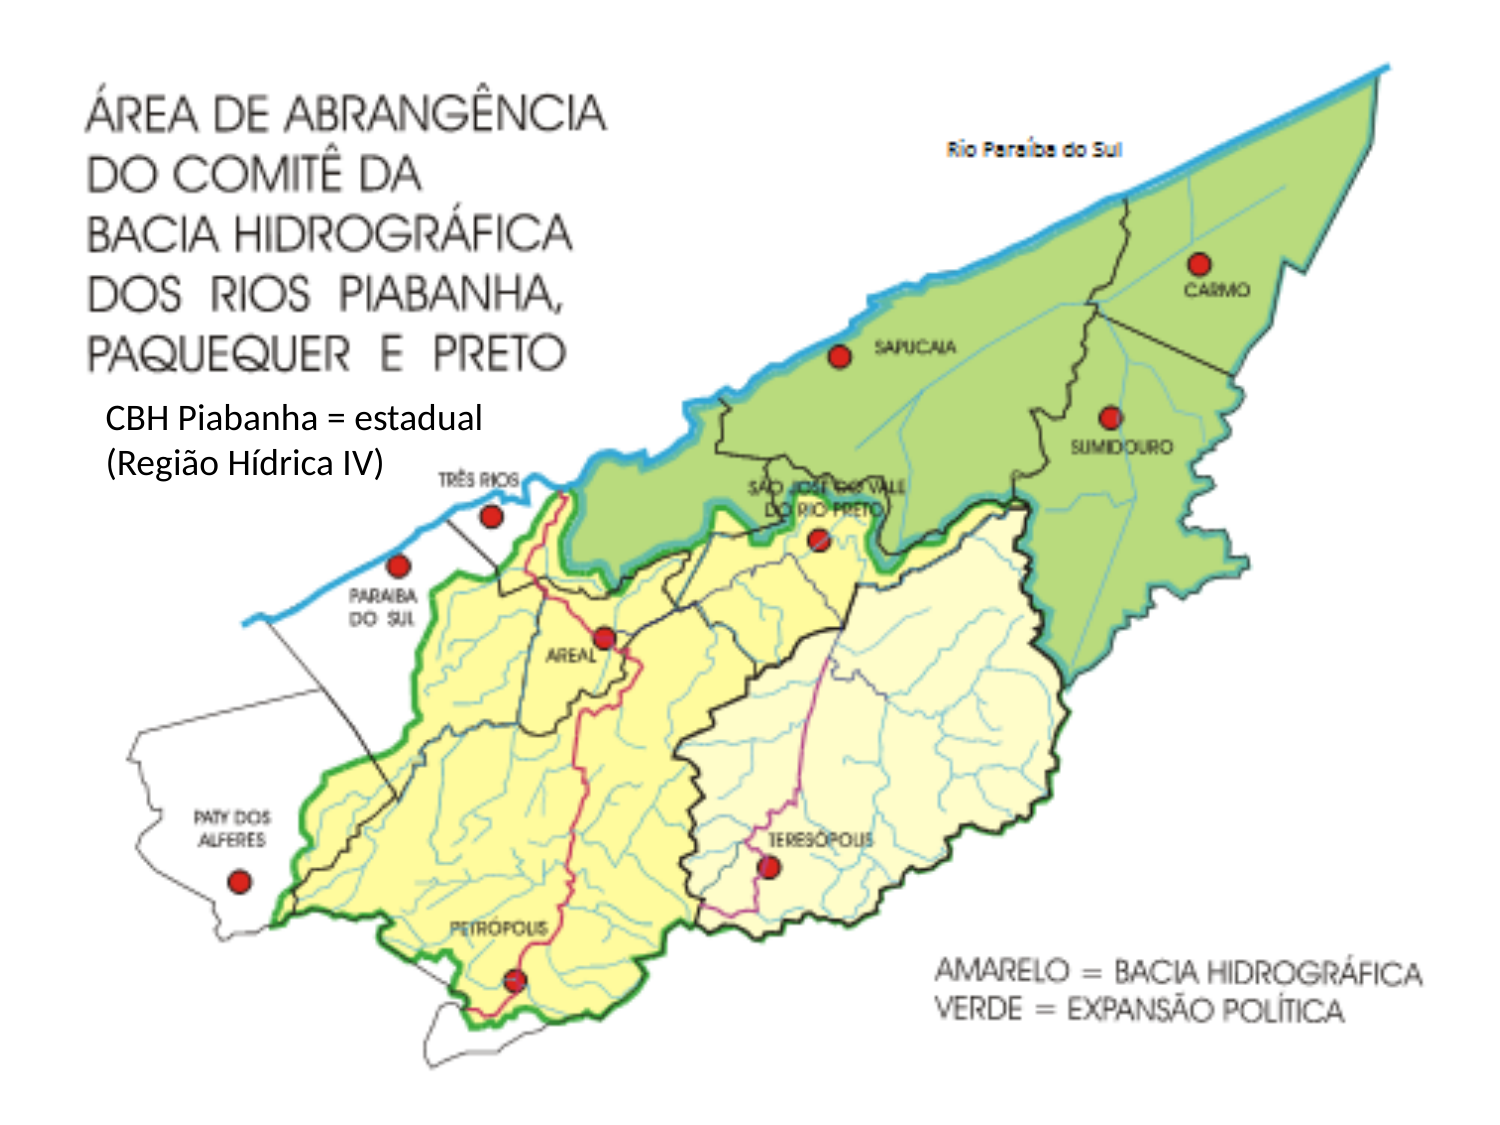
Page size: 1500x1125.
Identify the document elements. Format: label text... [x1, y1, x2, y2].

text_box CBH Piabanha = estadual (Região Hídrica IV) [90, 385, 499, 491]
picture [41, 30, 1468, 1101]
